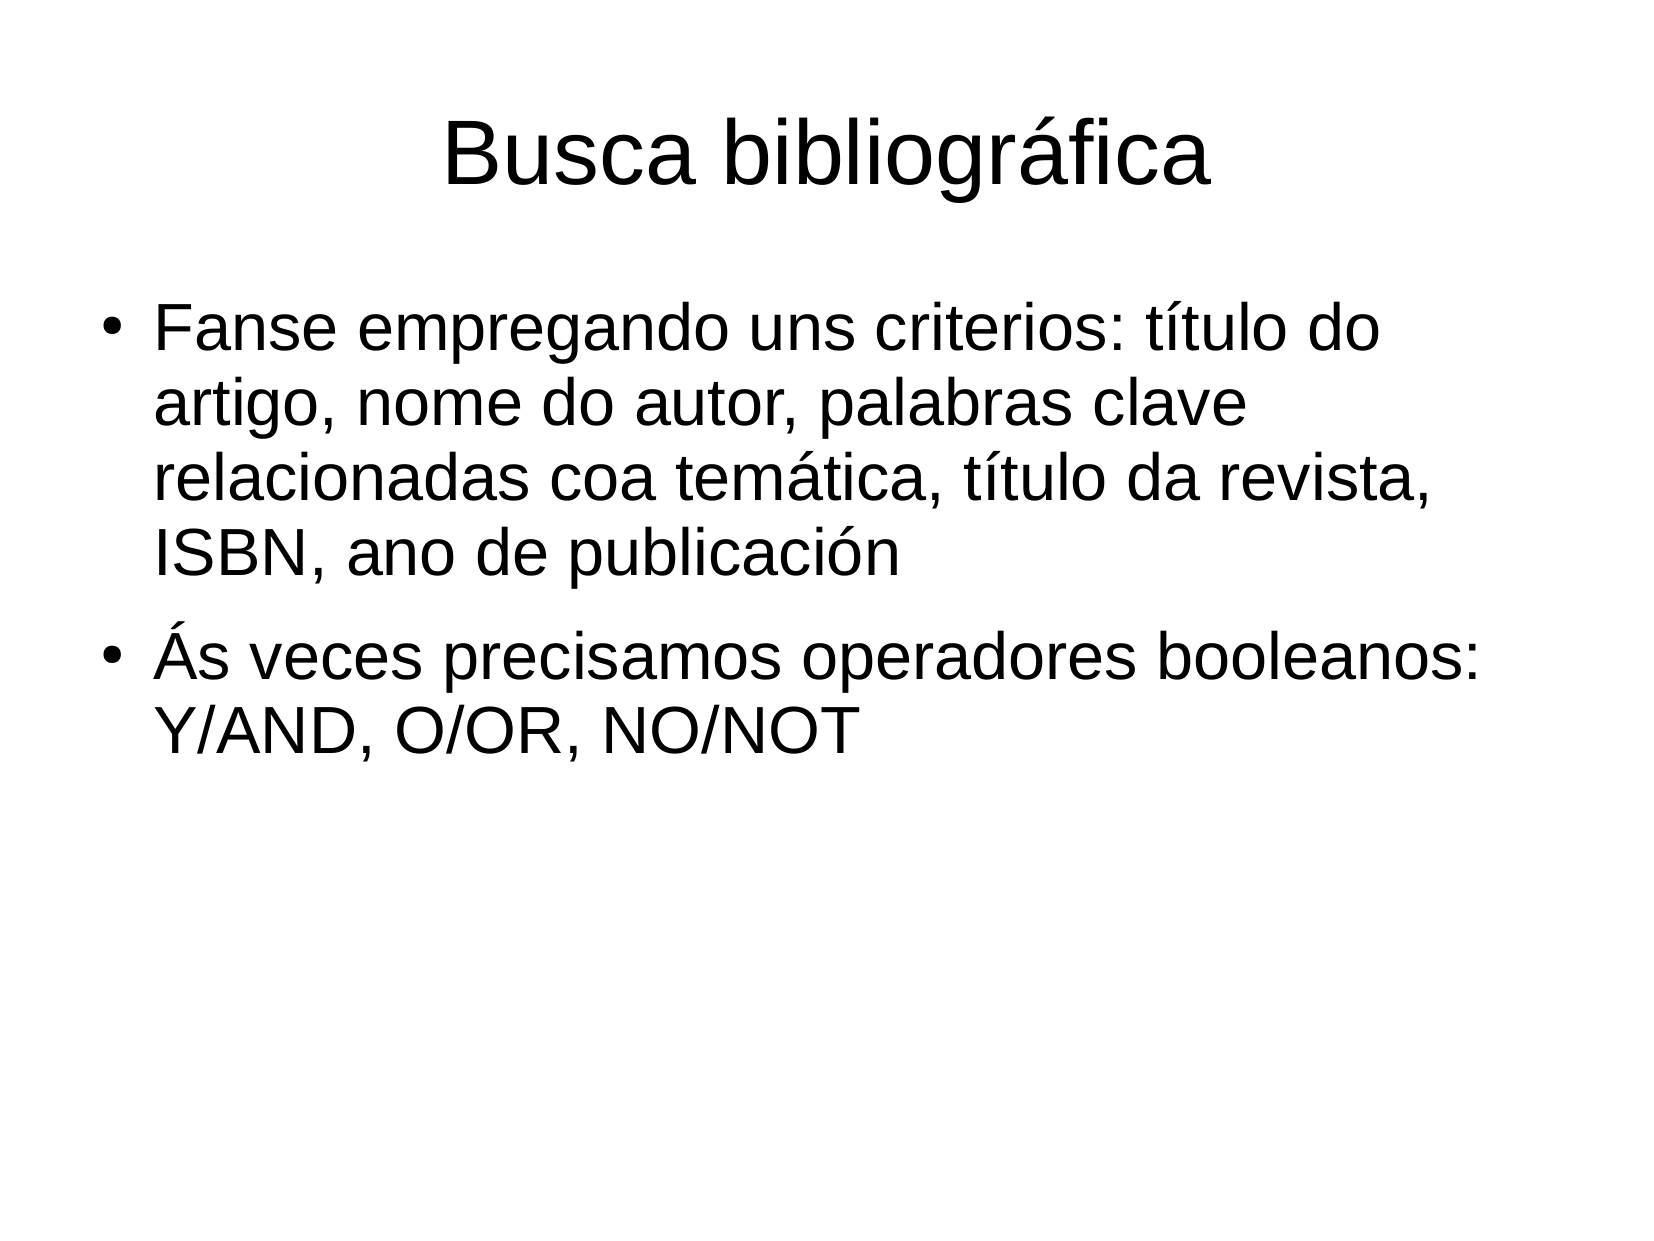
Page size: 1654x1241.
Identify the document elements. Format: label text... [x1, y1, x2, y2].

title Busca bibliográfica [82, 49, 1571, 257]
list Fanse empregando uns criterios: título do artigo, nome do autor, palabras clave relacionadas coa temática, título da revista, ISBN, ano de publicación Ás veces precisamos operadores booleanos: Y/AND, O/OR, NO/NOT [82, 290, 1571, 1010]
